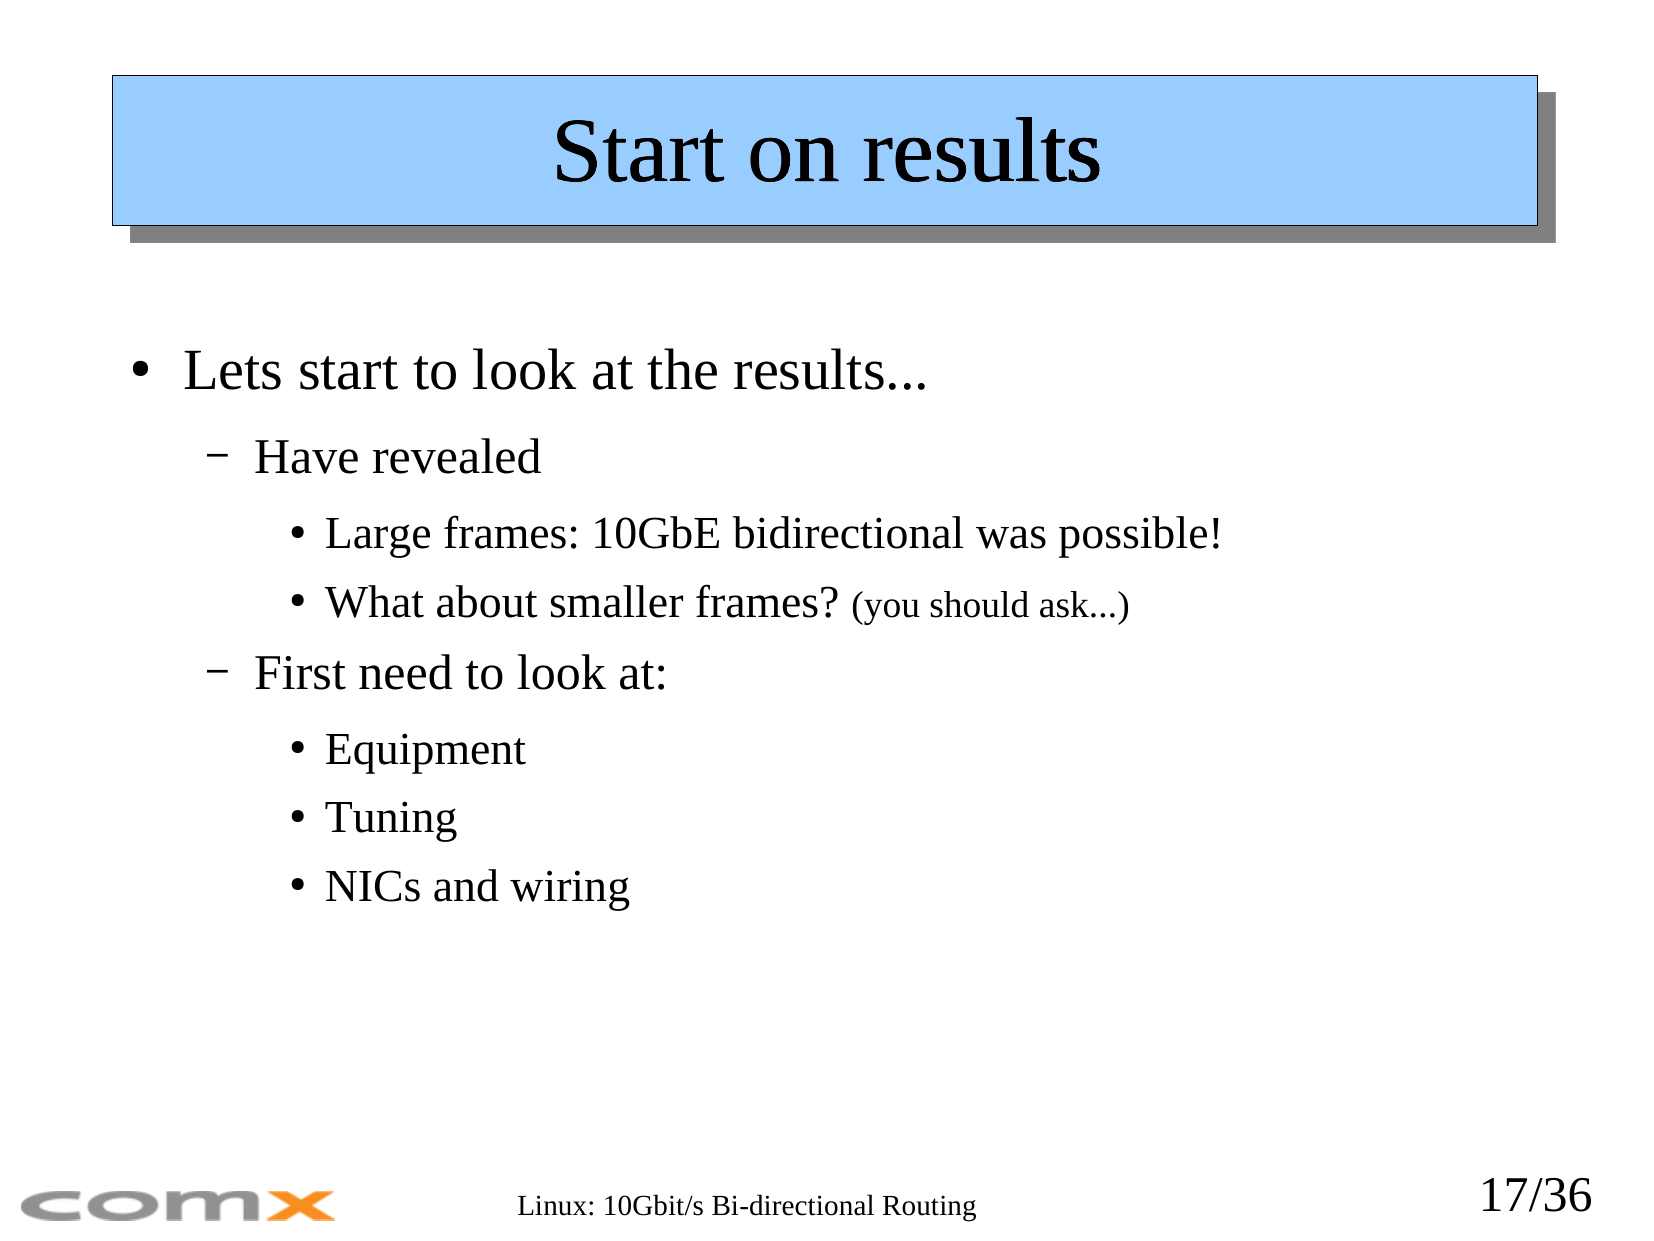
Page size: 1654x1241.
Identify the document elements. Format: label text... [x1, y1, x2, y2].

list Lets start to look at the results... Have revealed Large frames: 10GbE bidirectional was possible! What about smaller frames? (you should ask...) First need to look at: Equipment Tuning NICs and wiring [112, 337, 1538, 1126]
picture [21, 1191, 335, 1221]
title Start on results [116, 75, 1538, 226]
